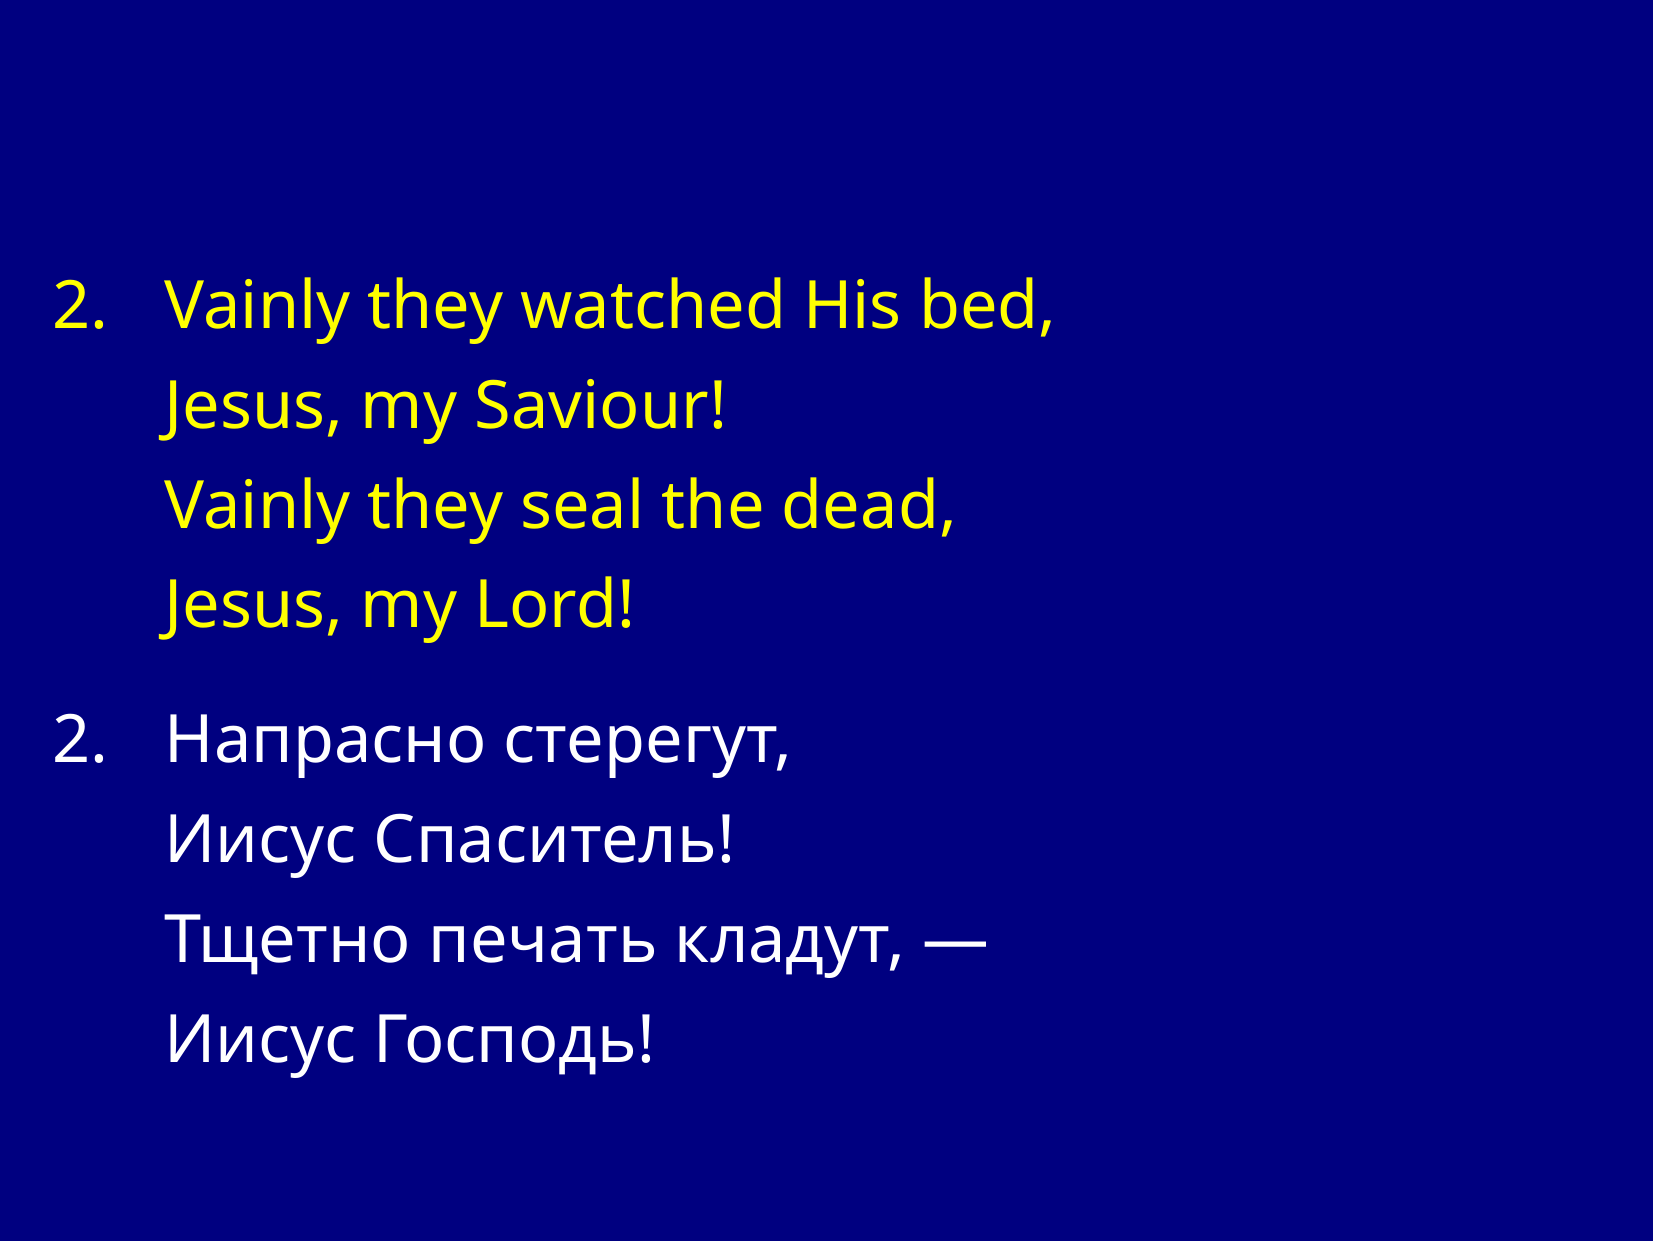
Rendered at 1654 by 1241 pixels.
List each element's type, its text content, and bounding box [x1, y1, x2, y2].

text_box 2. Напрасно стерегут, Иисус Спаситель! Тщетно печать кладут, — Иисус Господь! [37, 675, 1576, 1163]
text_box 2. Vainly they watched His bed, Jesus, my Saviour! Vainly they seal the dead, Jesus, my Lord! [37, 150, 1576, 638]
